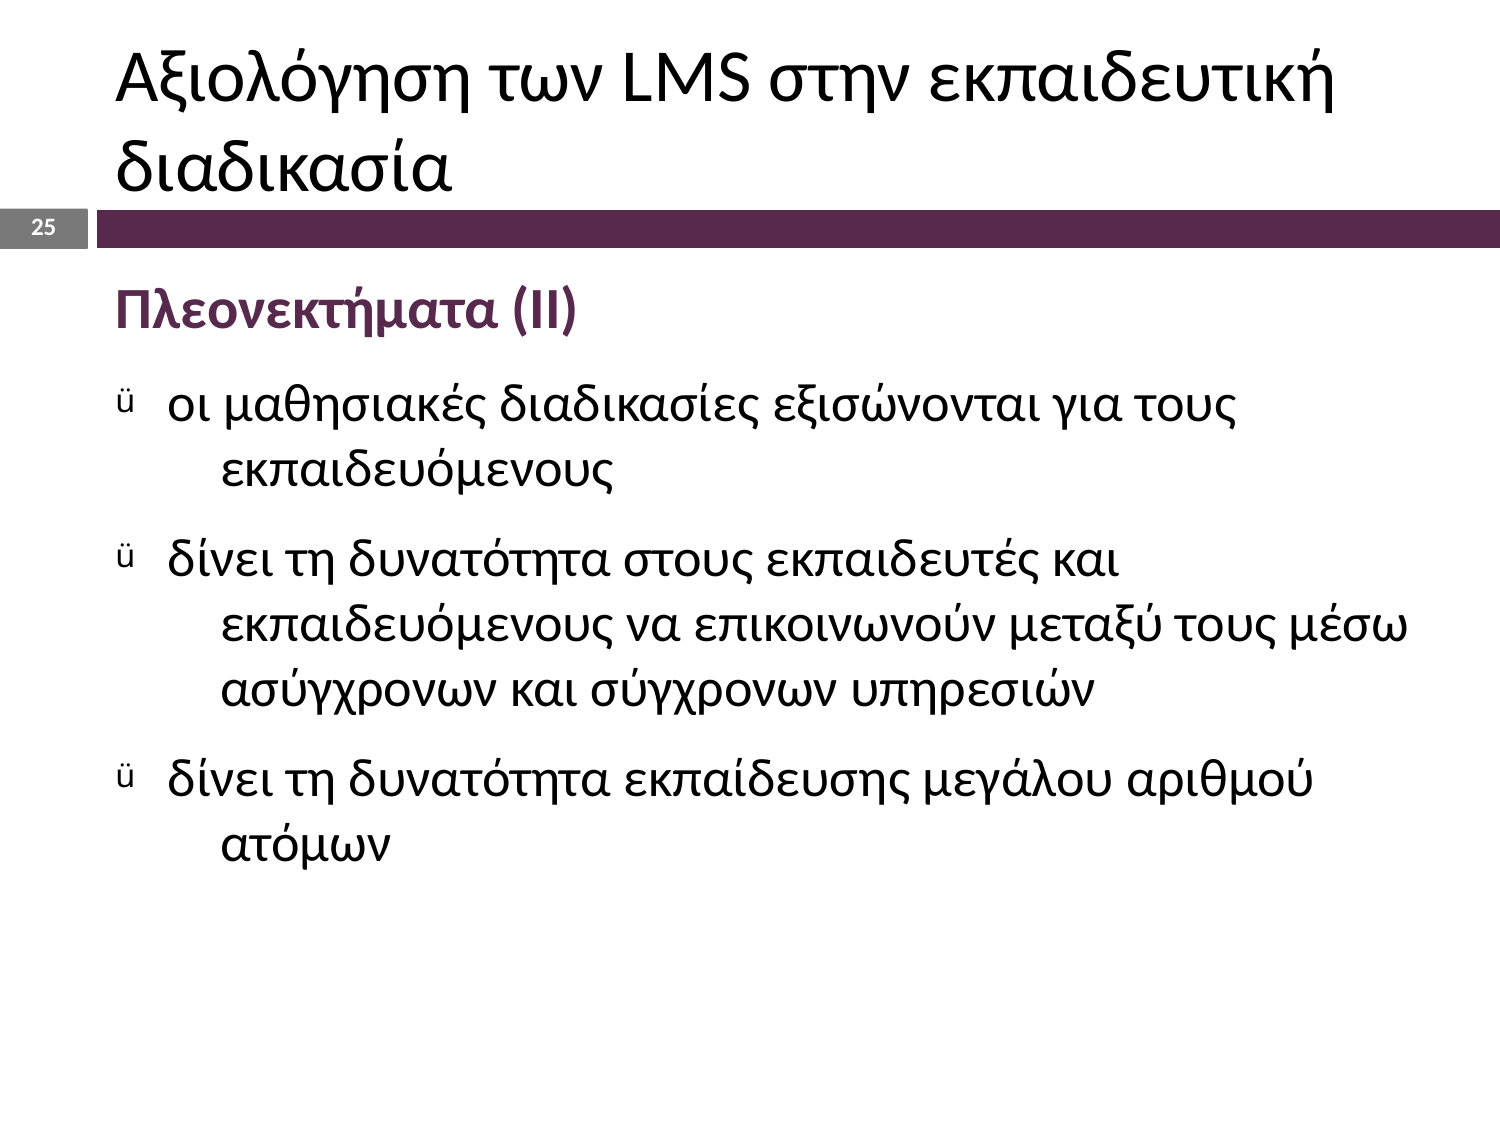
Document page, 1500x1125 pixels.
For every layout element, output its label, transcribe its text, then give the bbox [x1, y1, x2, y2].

title Αξιολόγηση των LMS στην εκπαιδευτική διαδικασία [100, 19, 1438, 182]
text_box 25 [0, 208, 88, 249]
list Πλεονεκτήματα (ΙΙ) οι μαθησιακές διαδικασίες εξισώνονται για τους εκπαιδευόμενους δίνει τη δυνατότητα στους εκπαιδευτές και εκπαιδευόμενους να επικοινωνούν μεταξύ τους µέσω ασύγχρονων και σύγχρονων υπηρεσιών δίνει τη δυνατότητα εκπαίδευσης μεγάλου αριθμού ατόμων [100, 262, 1438, 1000]
